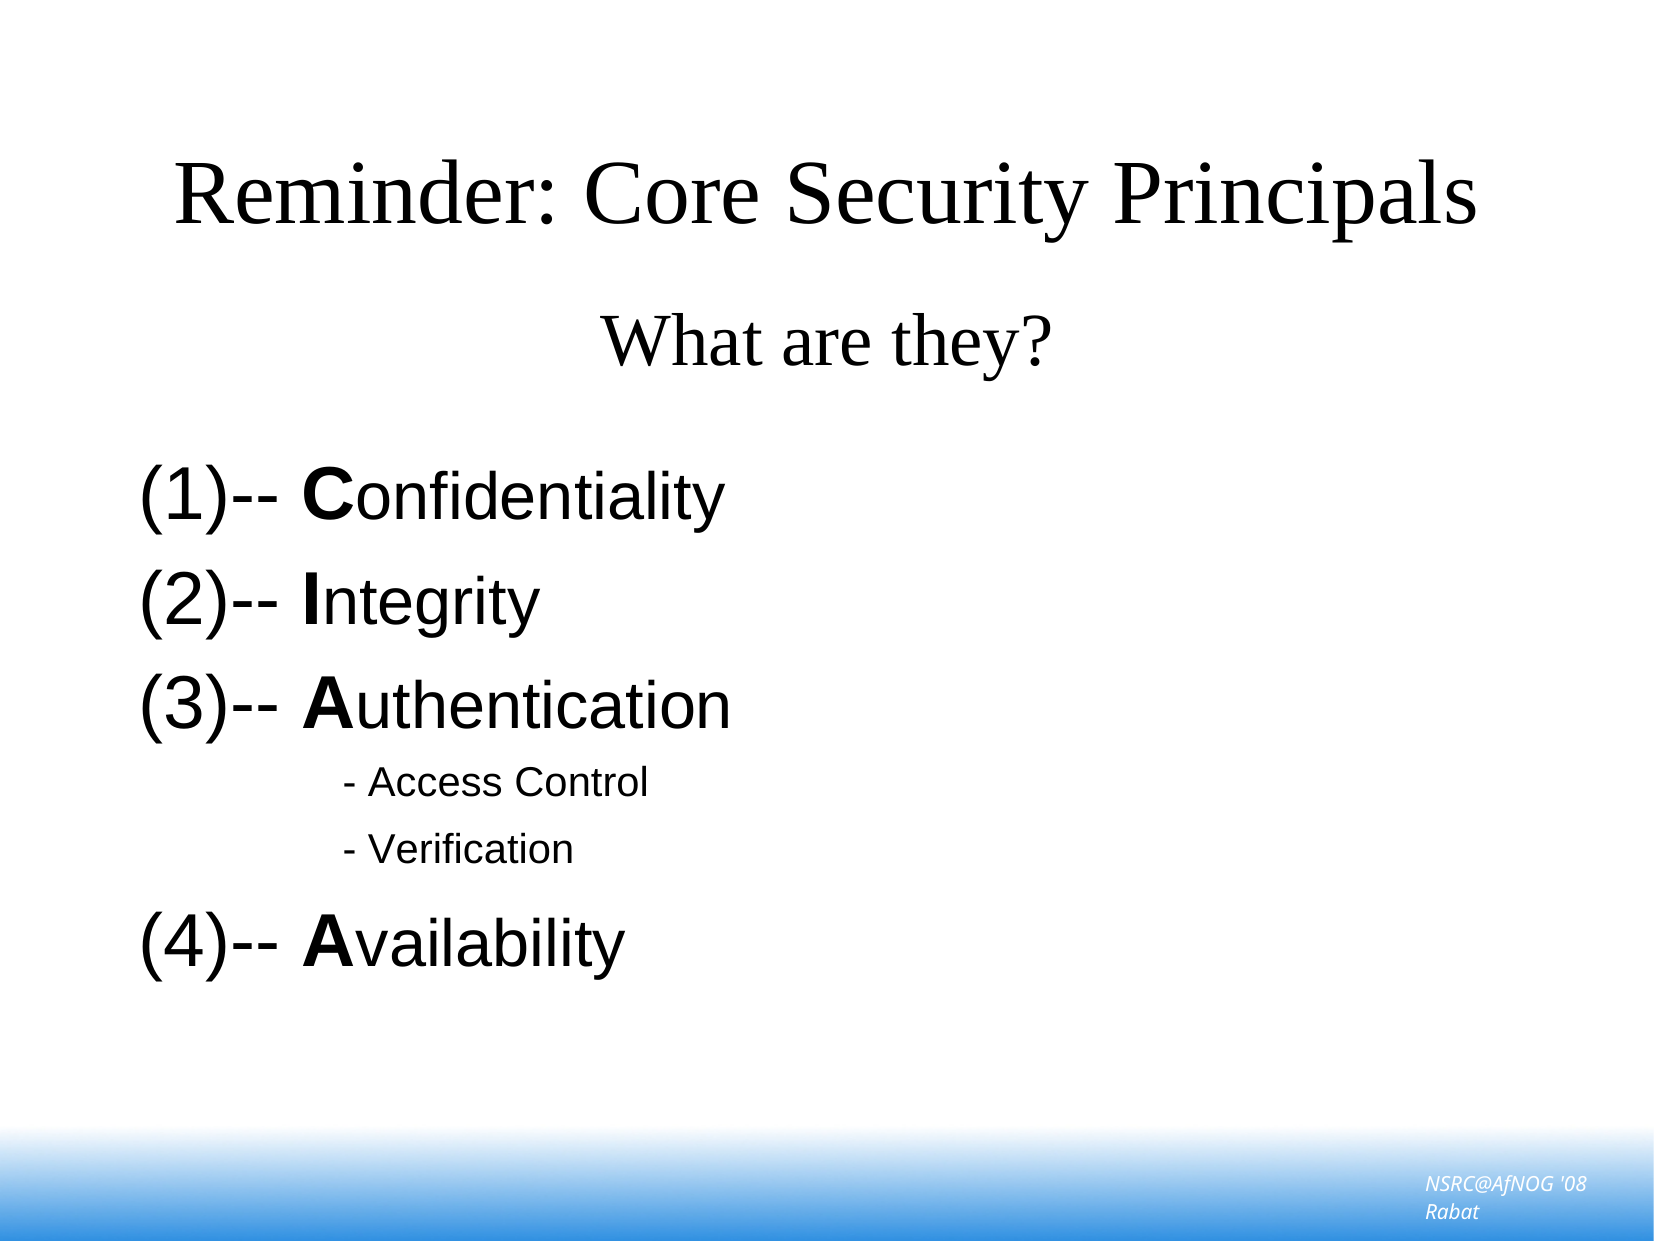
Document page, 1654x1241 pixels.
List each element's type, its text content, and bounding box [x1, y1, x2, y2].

picture [0, 1124, 1654, 1241]
list -- Confidentiality -- Integrity -- Authentication - Access Control - Verification -- Availability [121, 460, 1534, 1072]
title Reminder: Core Security Principals What are they? [121, 91, 1534, 432]
